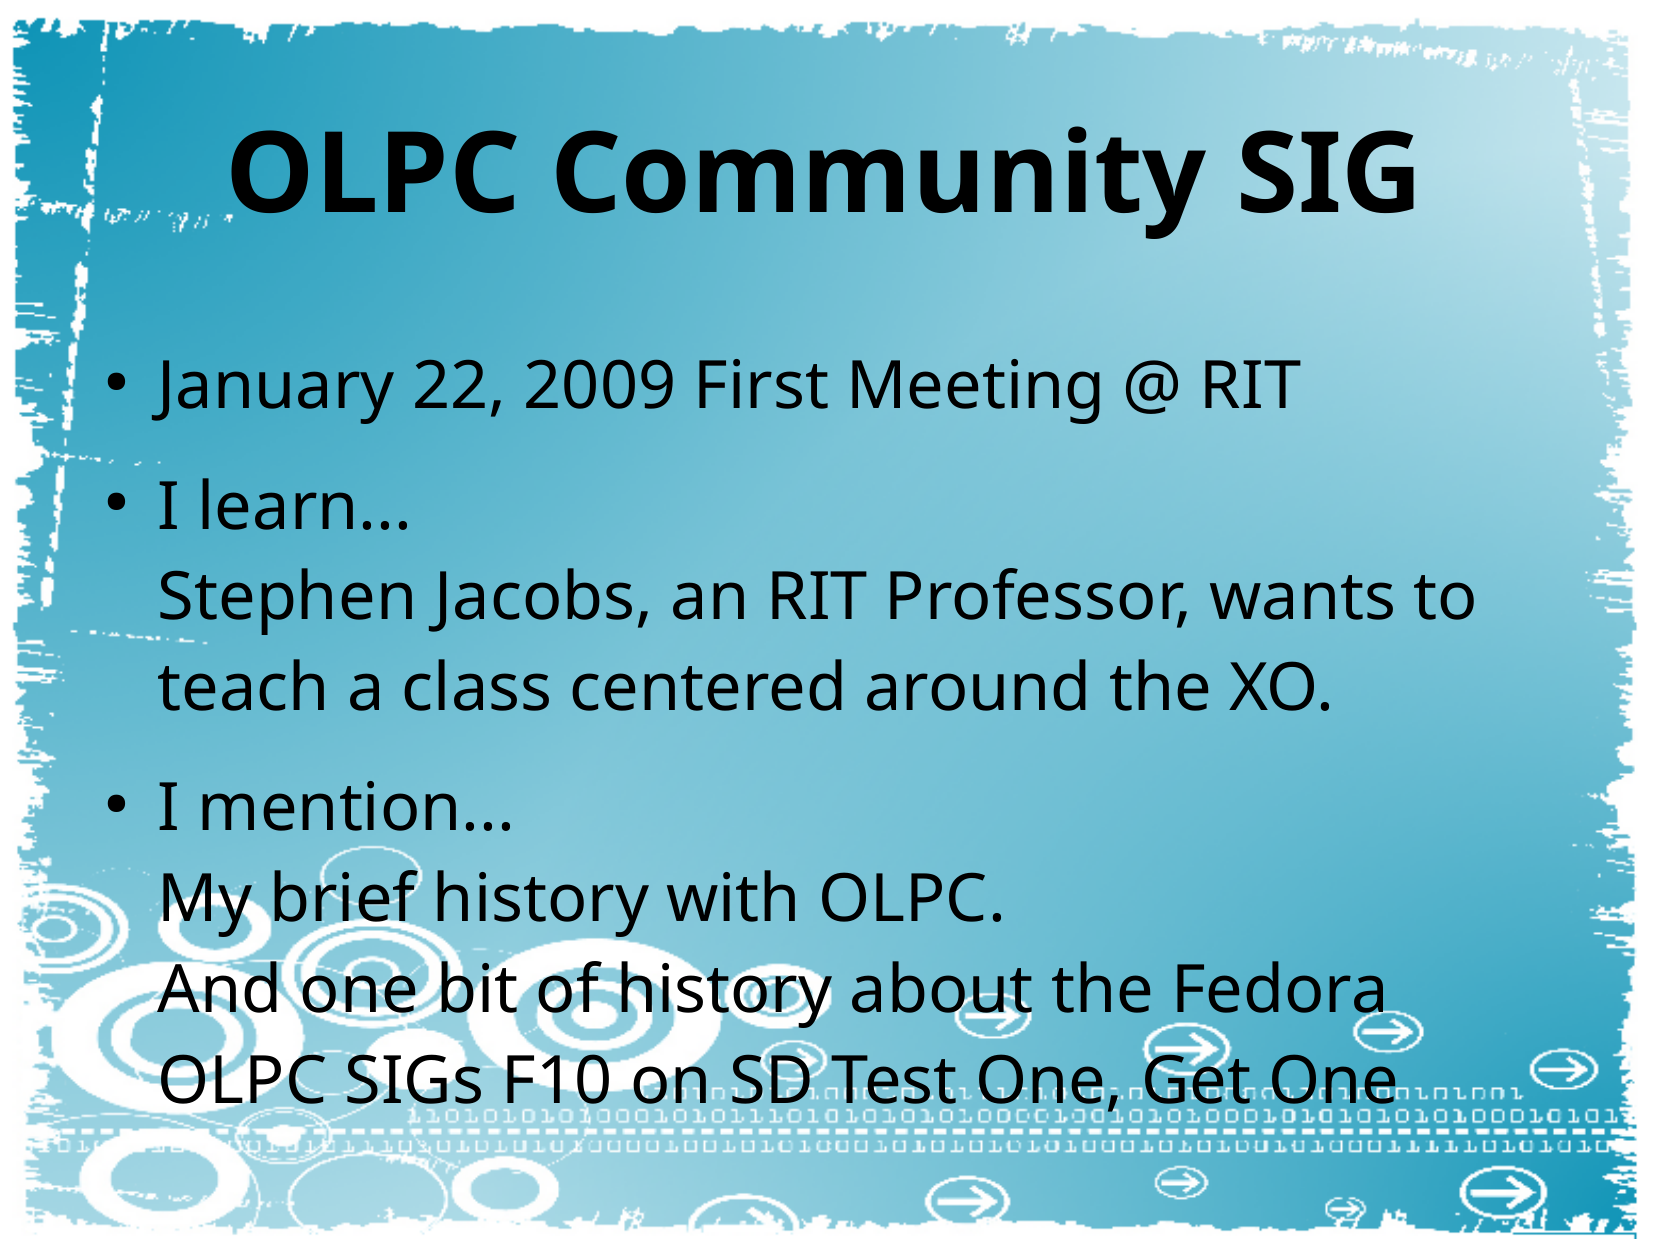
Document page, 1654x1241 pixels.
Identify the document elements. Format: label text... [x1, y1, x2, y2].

picture [1, 1, 1652, 1239]
title OLPC Community SIG [37, 37, 1613, 301]
list January 22, 2009 First Meeting @ RIT I learn... Stephen Jacobs, an RIT Professor, wants to teach a class centered around the XO. I mention... My brief history with OLPC. And one bit of history about the Fedora OLPC SIGs F10 on SD Test One, Get One [86, 337, 1576, 1210]
